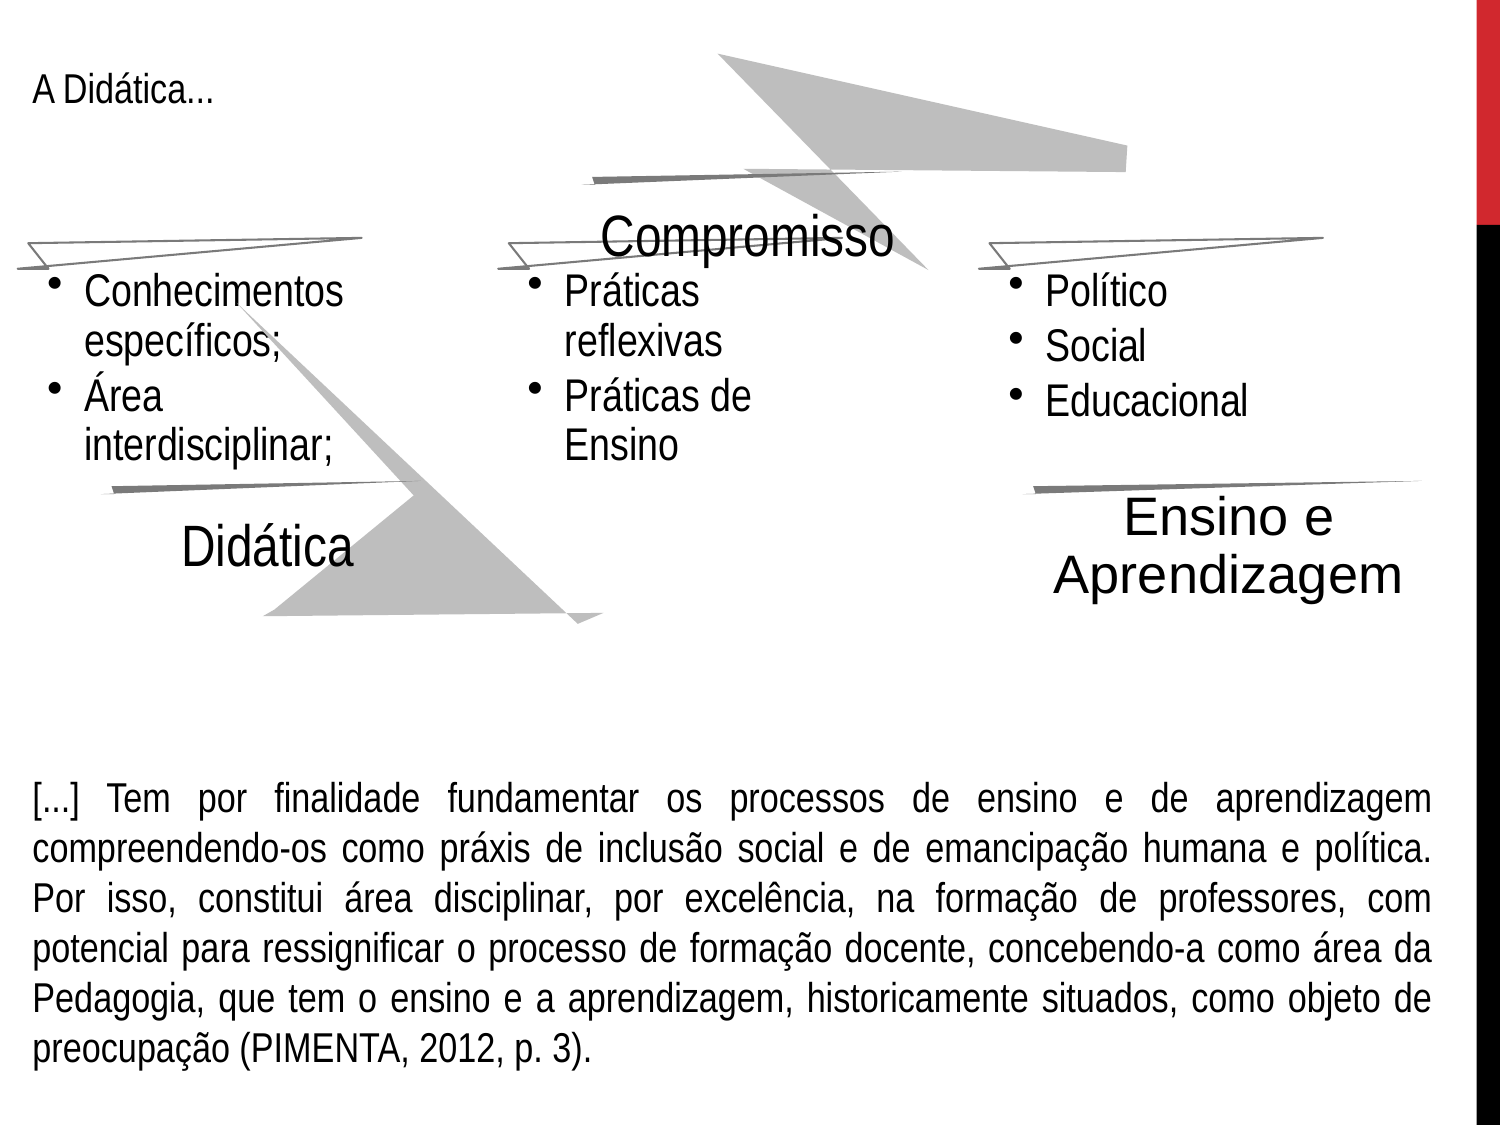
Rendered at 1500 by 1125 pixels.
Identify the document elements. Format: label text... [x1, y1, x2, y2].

text_box Político Social Educacional [978, 237, 1323, 269]
text_box [745, 170, 833, 174]
text_box A Didática... [17, 54, 1436, 170]
text_box [...] Tem por finalidade fundamentar os processos de ensino e de aprendizagem compreendendo-os como práxis de inclusão social e de emancipação humana e política. Por isso, constitui área disciplinar, por excelência, na formação de professores, com potencial para ressignificar o processo de formação docente, concebendo-a como área da Pedagogia, que tem o ensino e a aprendizagem, historicamente situados, como objeto de preocupação (PIMENTA, 2012, p. 3). [17, 763, 1447, 1079]
text_box Práticas reflexivas Práticas de Ensino [498, 241, 643, 269]
text_box [891, 231, 929, 271]
text_box [236, 302, 604, 624]
text_box [760, 175, 885, 239]
text_box Conhecimentos específicos; Área interdisciplinar; [17, 237, 362, 269]
text_box Compromisso [581, 171, 902, 185]
text_box Ensino e Aprendizagem [1022, 480, 1422, 495]
text_box [874, 228, 888, 248]
text_box [334, 551, 346, 563]
text_box Didática [100, 480, 421, 495]
